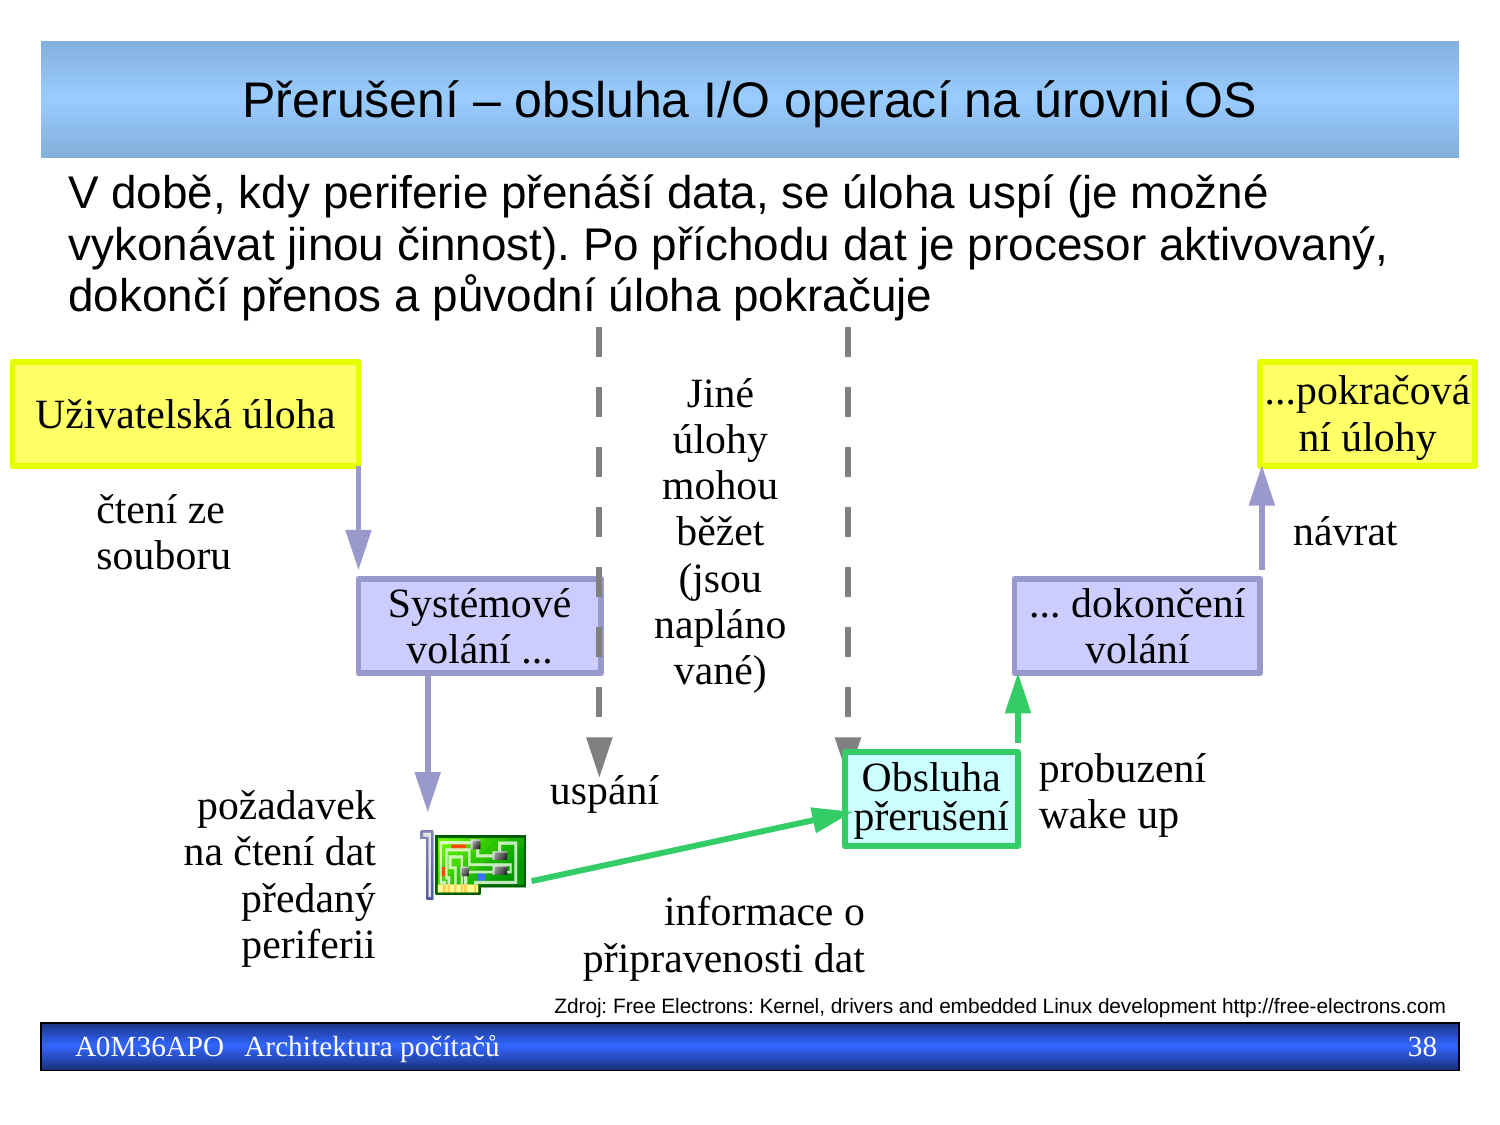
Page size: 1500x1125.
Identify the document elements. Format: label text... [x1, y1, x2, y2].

text_box návrat [1278, 500, 1417, 566]
text_box ... dokončení volání [1014, 578, 1261, 674]
text_box uspání [535, 759, 676, 826]
text_box Obsluha přerušení [844, 751, 1018, 847]
text_box informace o připravenosti dat [568, 881, 949, 986]
text_box ...pokračování úlohy [1260, 361, 1476, 466]
text_box čtení ze souboru [81, 478, 324, 595]
text_box probuzení wake up [1024, 737, 1300, 932]
text_box Systémové volání ... [358, 578, 601, 674]
title Přerušení – obsluha I/O operací na úrovni OS [41, 41, 1459, 158]
text_box požadavek na čtení dat předaný periferii [168, 774, 413, 992]
picture [420, 804, 532, 916]
text_box Zdroj: Free Electrons: Kernel, drivers and embedded Linux development http://free-electrons.com [539, 986, 1463, 1025]
text_box Uživatelská úloha [12, 362, 359, 466]
list V době, kdy periferie přenáší data, se úloha uspí (je možné vykonávat jinou činnost). Po příchodu dat je procesor aktivovaný, dokončí přenos a původní úloha pokračuje [50, 167, 1456, 1013]
text_box Jiné úlohy mohou běžet (jsou naplánované) [639, 362, 813, 731]
